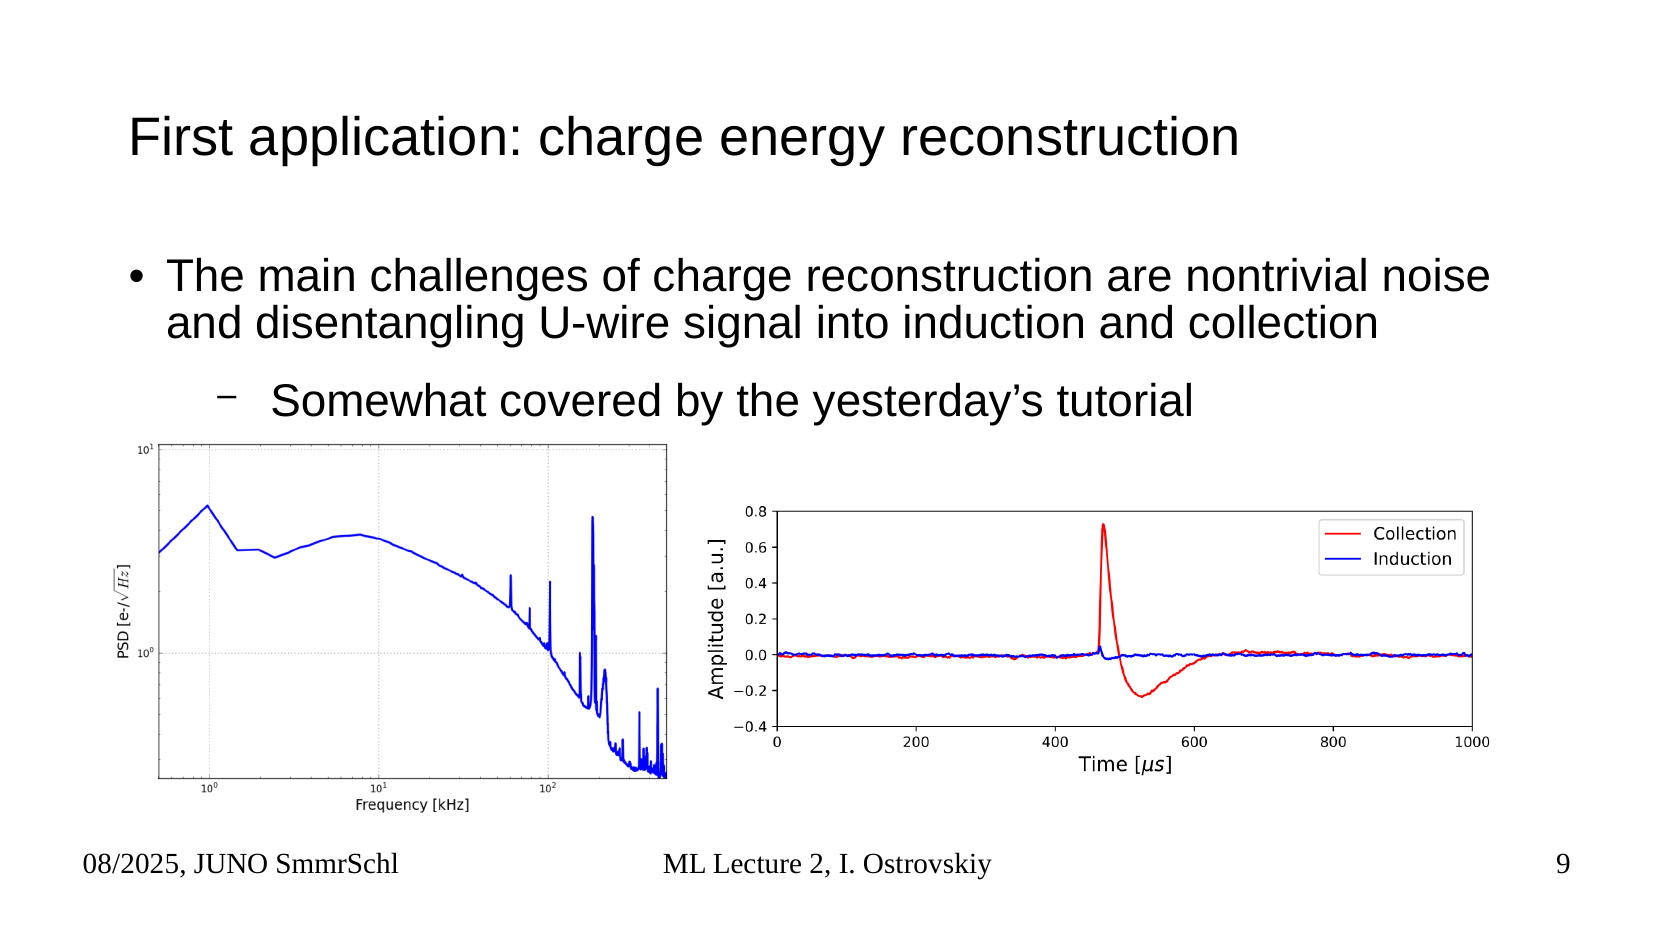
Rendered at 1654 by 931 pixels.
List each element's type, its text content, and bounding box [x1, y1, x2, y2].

picture [696, 497, 1496, 785]
picture [110, 439, 669, 822]
list The main challenges of charge reconstruction are nontrivial noise and disentangling U-wire signal into induction and collection Somewhat covered by the yesterday’s tutorial [113, 247, 1540, 838]
title First application: charge energy reconstruction [113, 49, 1540, 230]
